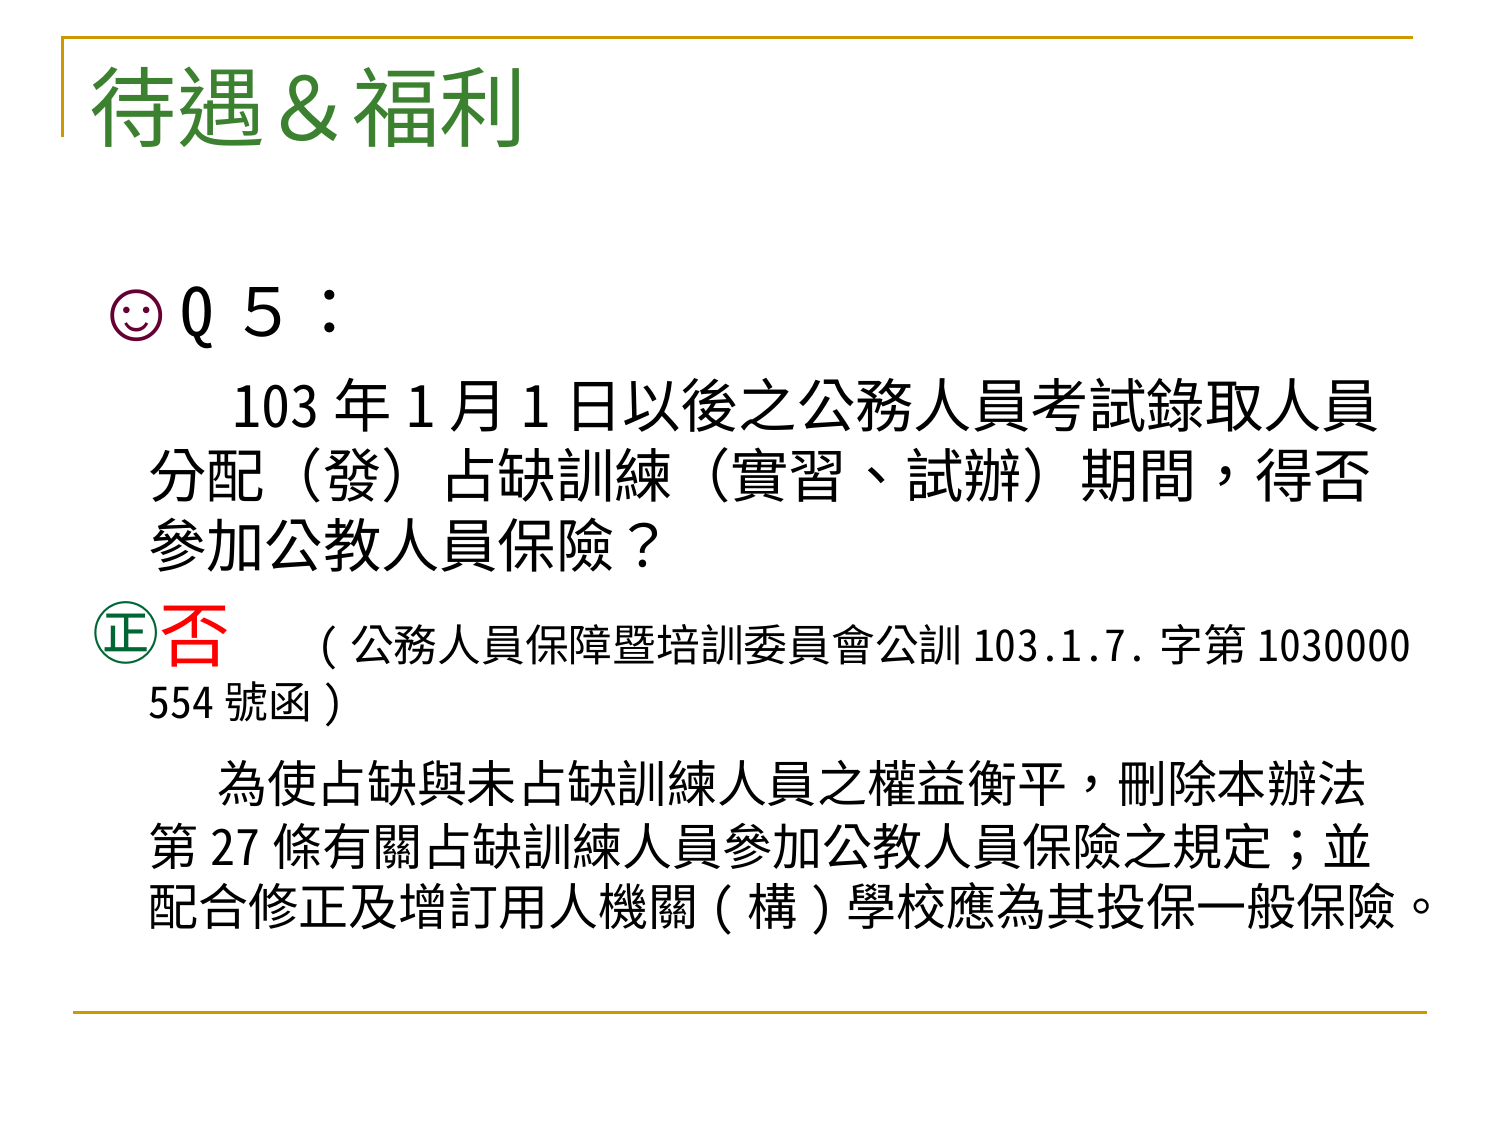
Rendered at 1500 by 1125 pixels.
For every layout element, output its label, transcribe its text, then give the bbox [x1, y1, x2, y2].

title 待遇＆福利 [75, 45, 1426, 233]
list Q５： 103年1月1日以後之公務人員考試錄取人員分配（發）占缺訓練（實習、試辦）期間，得否參加公教人員保險？ 否 (公務人員保障暨培訓委員會公訓103.1.7.字第1030000554號函) 為使占缺與未占缺訓練人員之權益衡平，刪除本辦法第27條有關占缺訓練人員參加公教人員保險之規定；並配合修正及增訂用人機關(構)學校應為其投保一般保險。 [77, 262, 1428, 1005]
